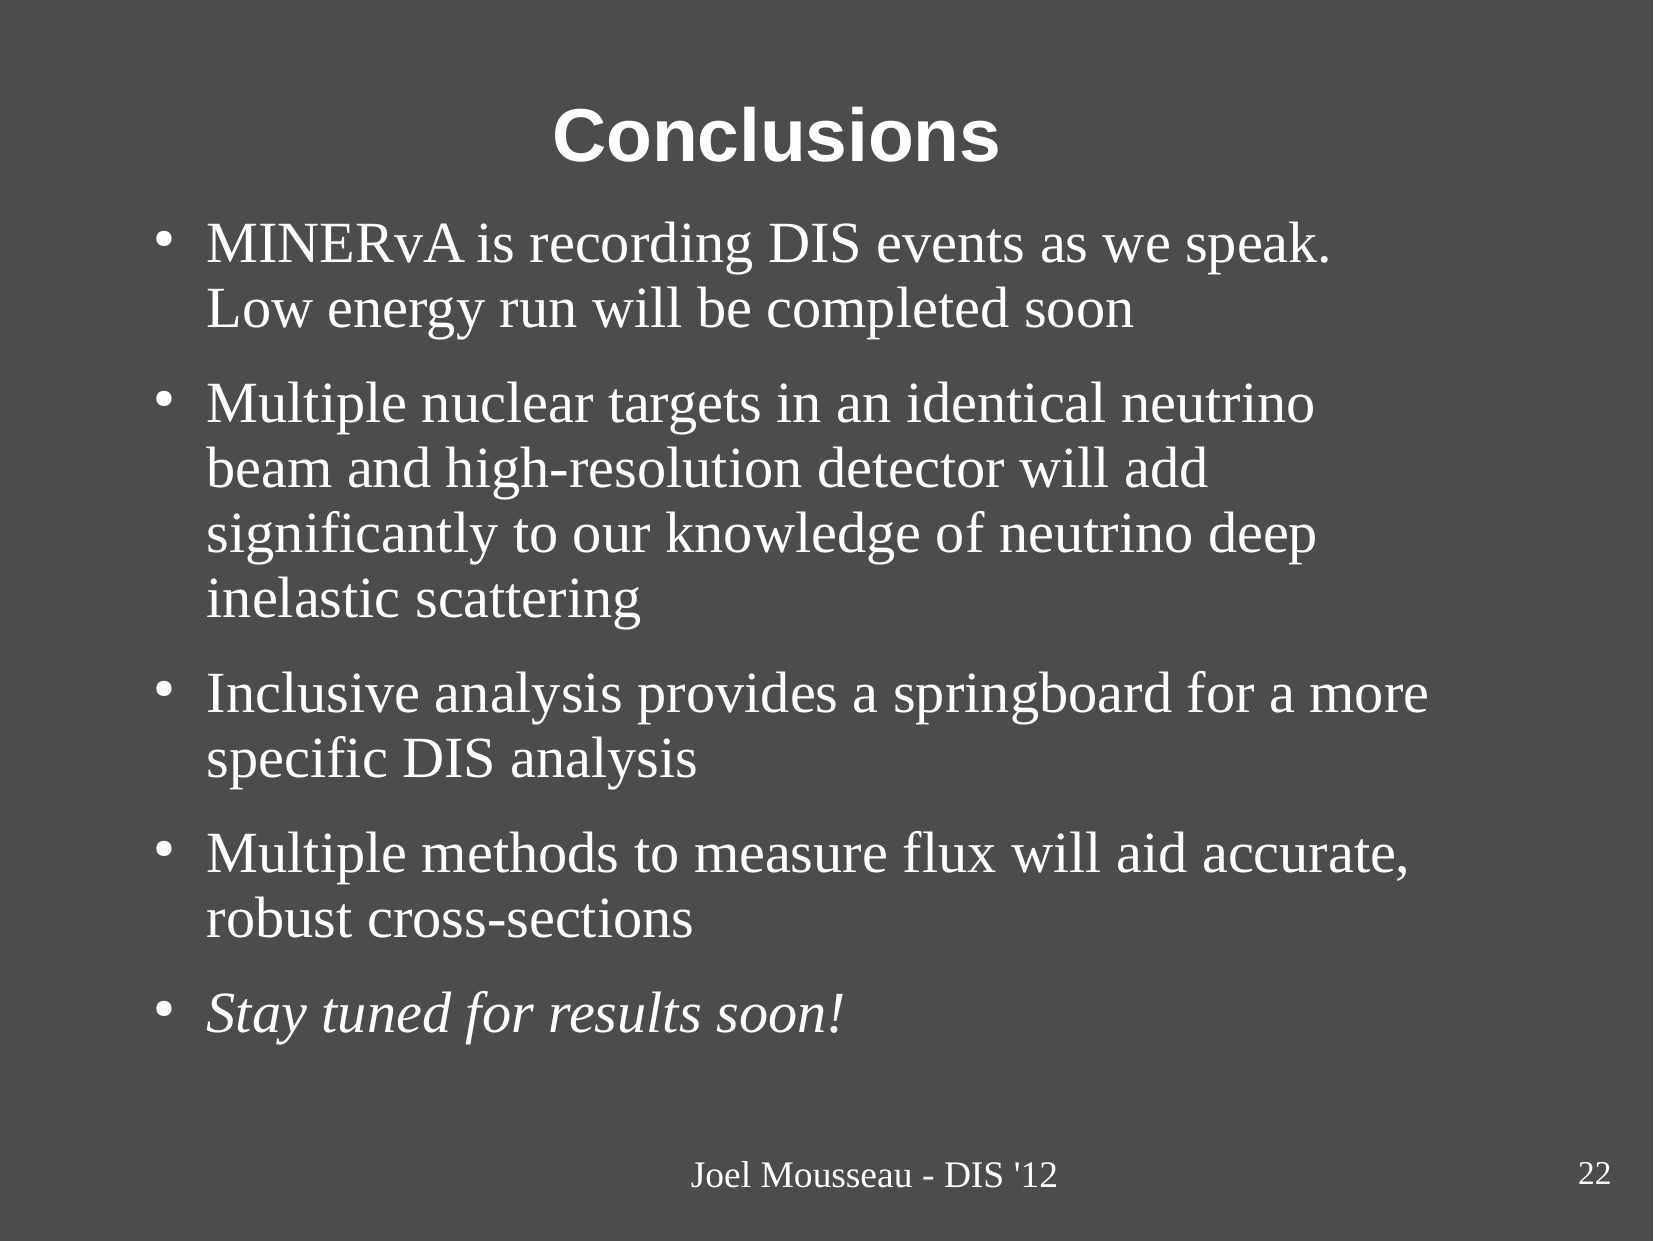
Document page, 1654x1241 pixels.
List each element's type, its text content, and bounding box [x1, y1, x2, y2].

title Conclusions [130, 27, 1424, 240]
list MINERvA is recording DIS events as we speak. Low energy run will be completed soon Multiple nuclear targets in an identical neutrino beam and high-resolution detector will add significantly to our knowledge of neutrino deep inelastic scattering Inclusive analysis provides a springboard for a more specific DIS analysis Multiple methods to measure flux will aid accurate, robust cross-sections Stay tuned for results soon! [135, 206, 1447, 1046]
